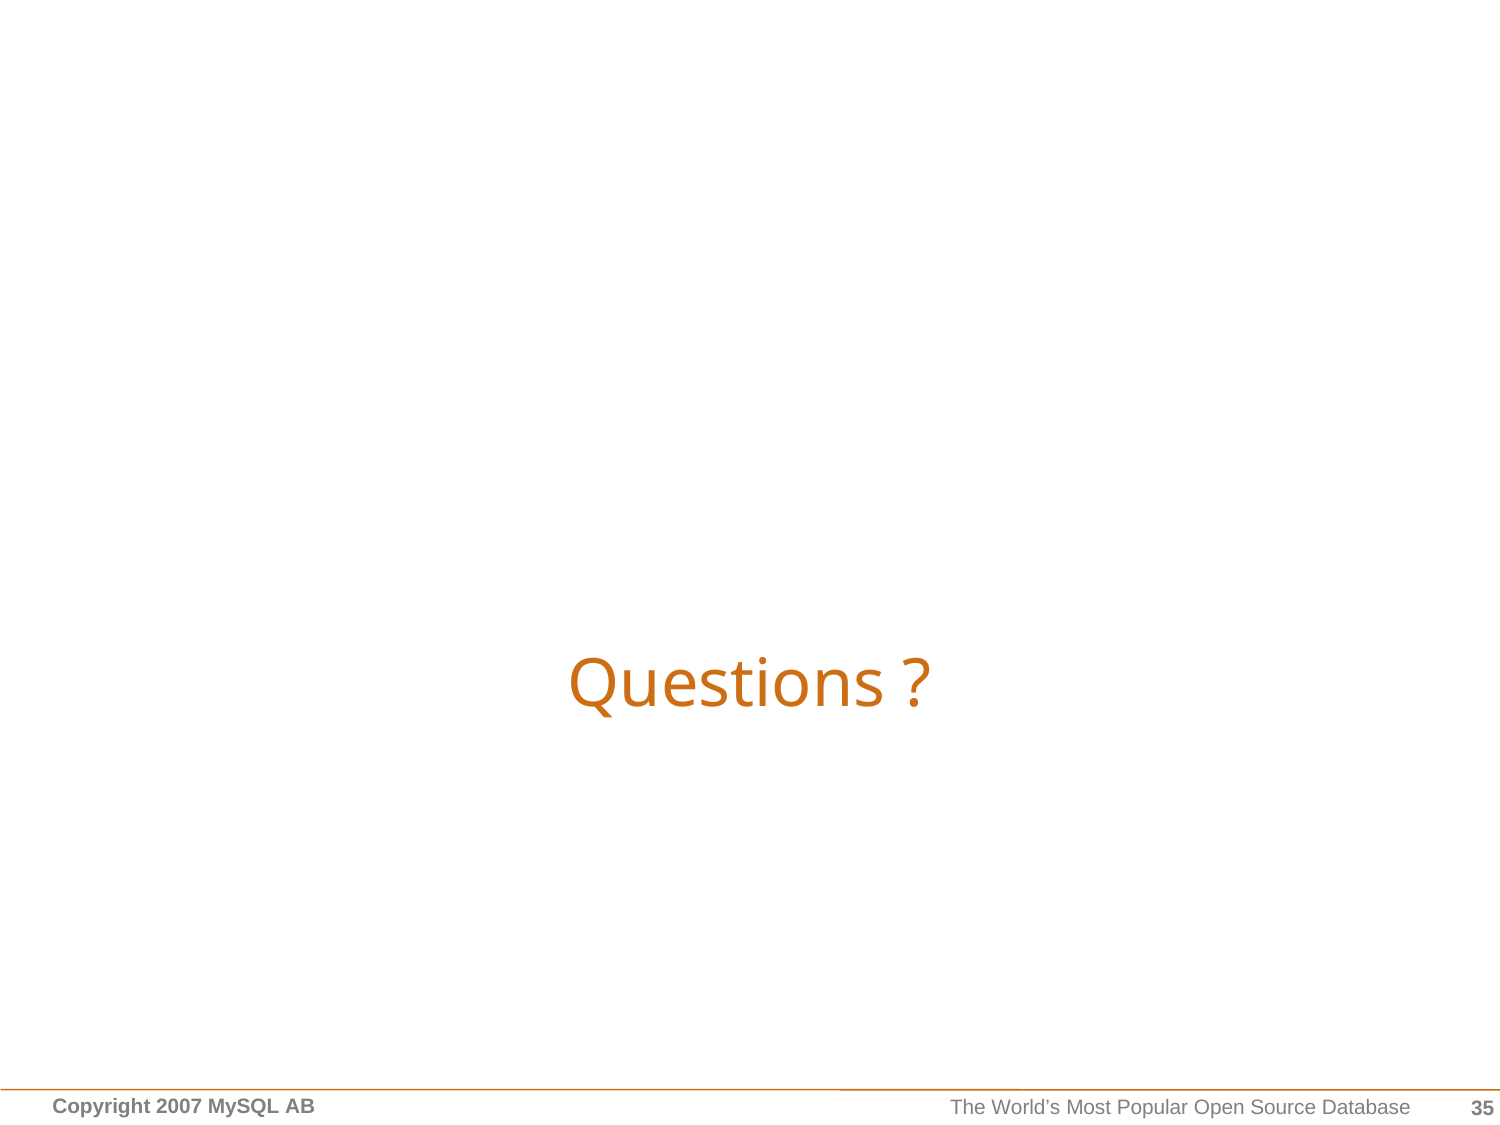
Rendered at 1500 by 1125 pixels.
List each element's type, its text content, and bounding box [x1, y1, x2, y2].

subtitle Questions ? [112, 257, 1388, 1105]
